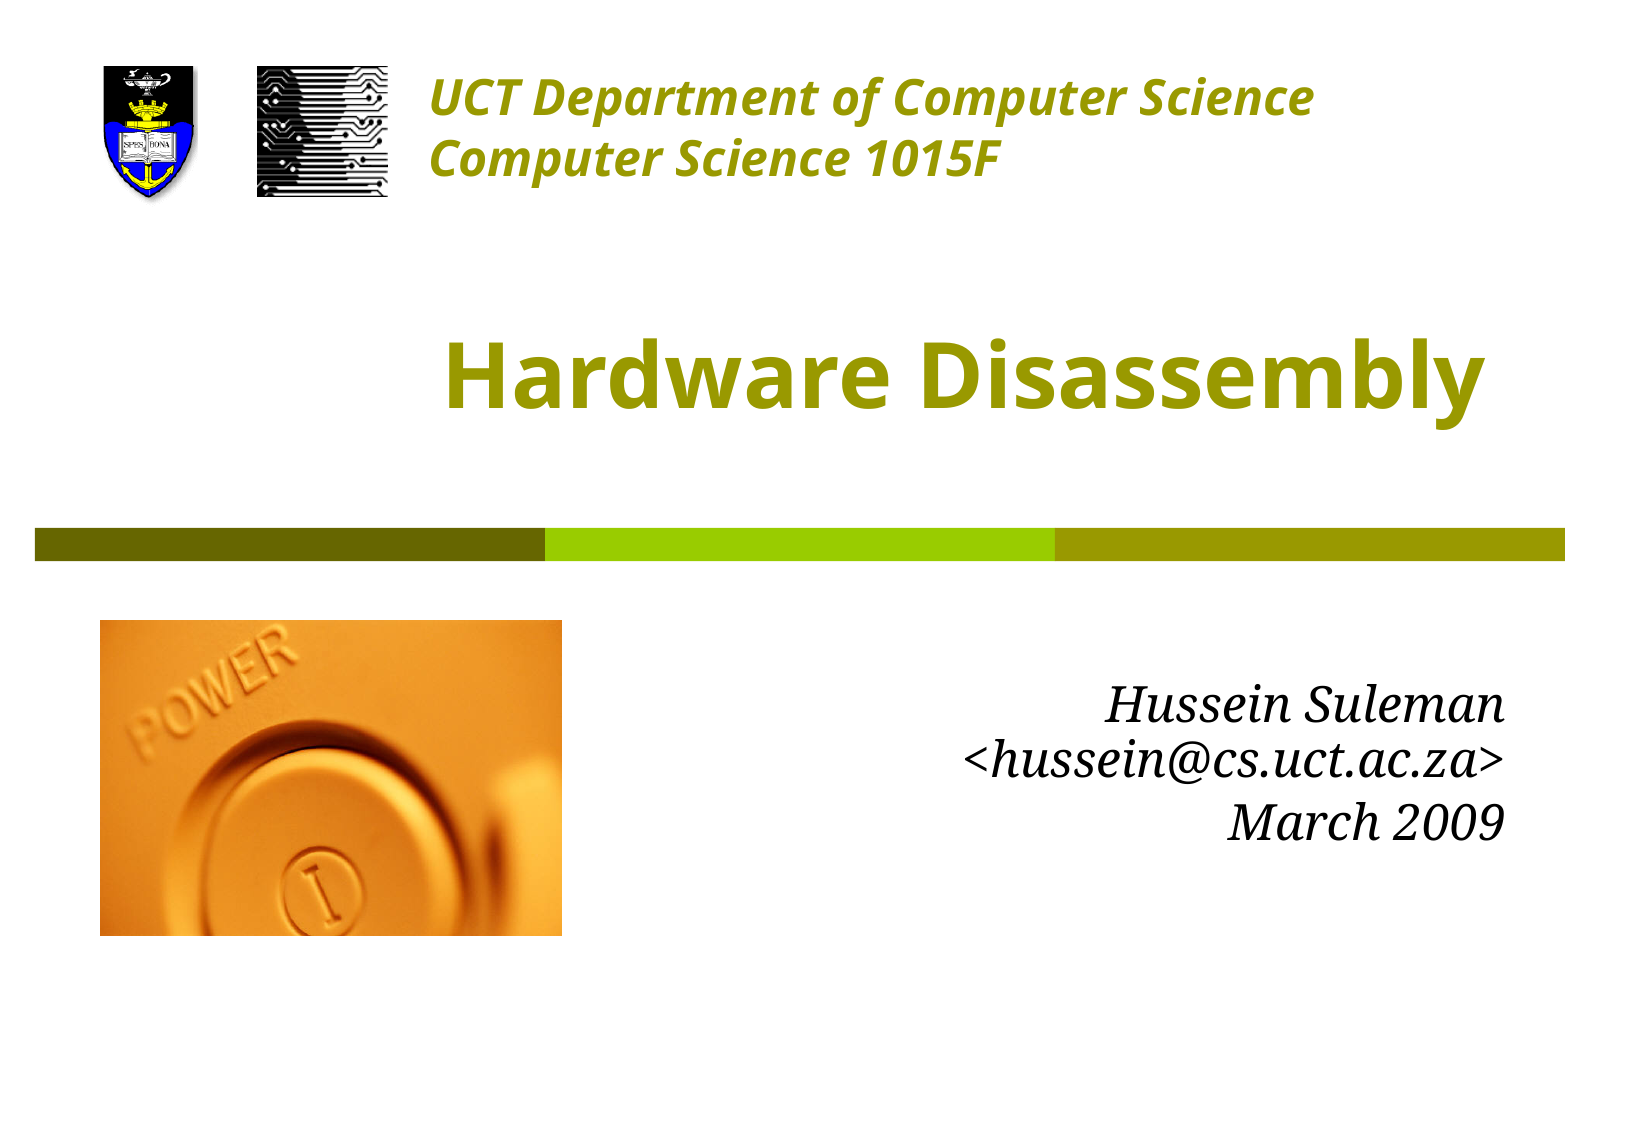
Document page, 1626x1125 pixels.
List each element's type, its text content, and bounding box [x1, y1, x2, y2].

title Hardware Disassembly [121, 309, 1503, 443]
text_box UCT Department of Computer Science Computer Science 1015F [413, 88, 1489, 195]
picture [103, 66, 198, 209]
picture [100, 620, 562, 936]
list Hussein Suleman <hussein@cs.uct.ac.za> March 2009 [679, 679, 1506, 975]
picture [257, 66, 388, 197]
